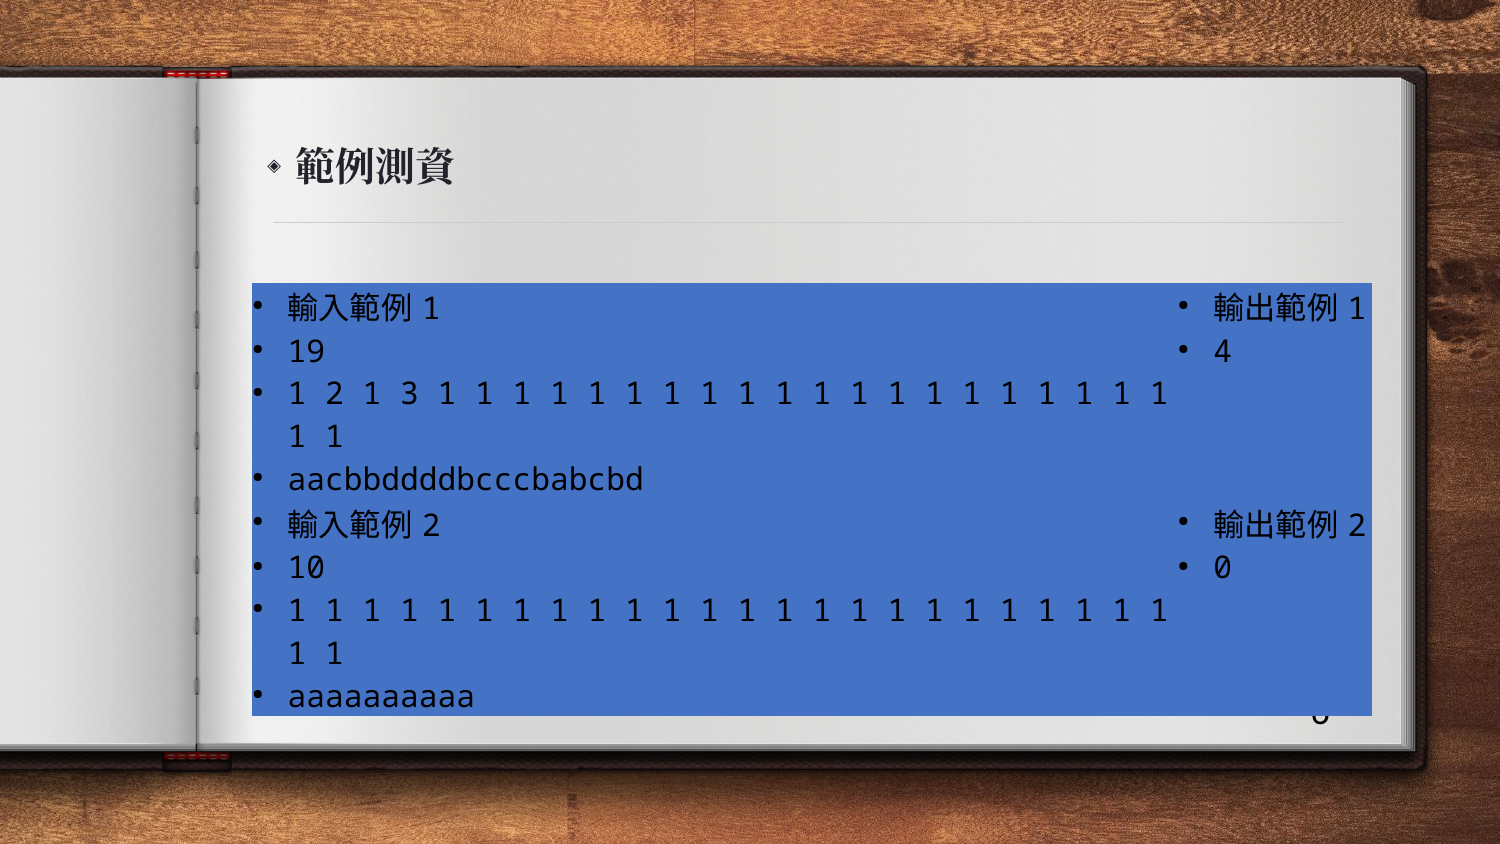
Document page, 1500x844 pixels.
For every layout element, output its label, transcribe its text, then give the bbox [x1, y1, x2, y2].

table_header 輸出範例1 4 [1178, 283, 1372, 500]
text_box [1295, 672, 1386, 737]
table_cell 輸入範例2 10 1 1 1 1 1 1 1 1 1 1 1 1 1 1 1 1 1 1 1 1 1 1 1 1 1 1 aaaaaaaaaa [252, 500, 1178, 716]
table_header 輸入範例1 19 1 2 1 3 1 1 1 1 1 1 1 1 1 1 1 1 1 1 1 1 1 1 1 1 1 1 aacbbddddbcccbabcbd [252, 283, 1178, 500]
table_cell 輸出範例2 0 [1178, 500, 1372, 716]
list 範例測資 [252, 126, 1194, 205]
